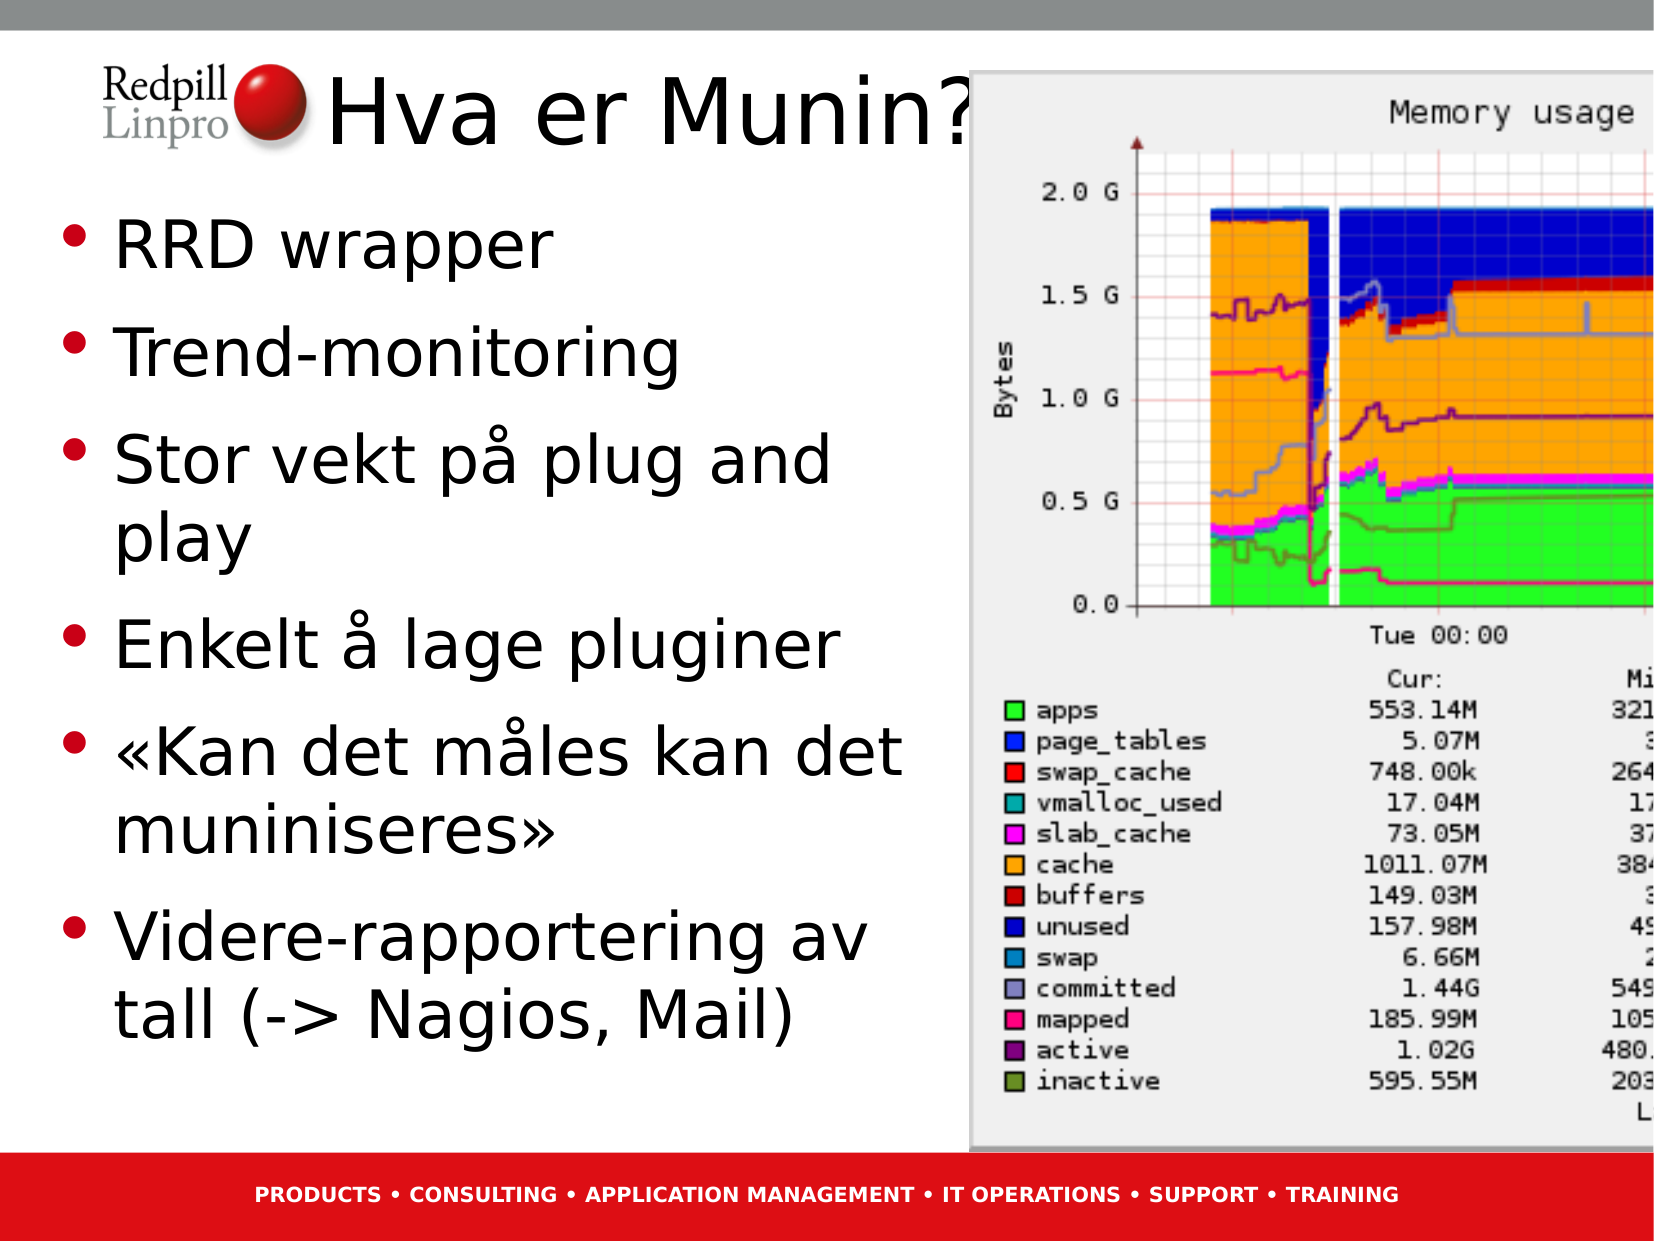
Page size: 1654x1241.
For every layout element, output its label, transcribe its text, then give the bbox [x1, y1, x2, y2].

list RRD wrapper Trend-monitoring Stor vekt på plug and play Enkelt å lage pluginer «Kan det måles kan det muniniseres» Videre-rapportering av tall (-> Nagios, Mail) [42, 206, 916, 1055]
picture [0, 0, 1654, 1241]
title Hva er Munin? [324, 59, 1453, 305]
